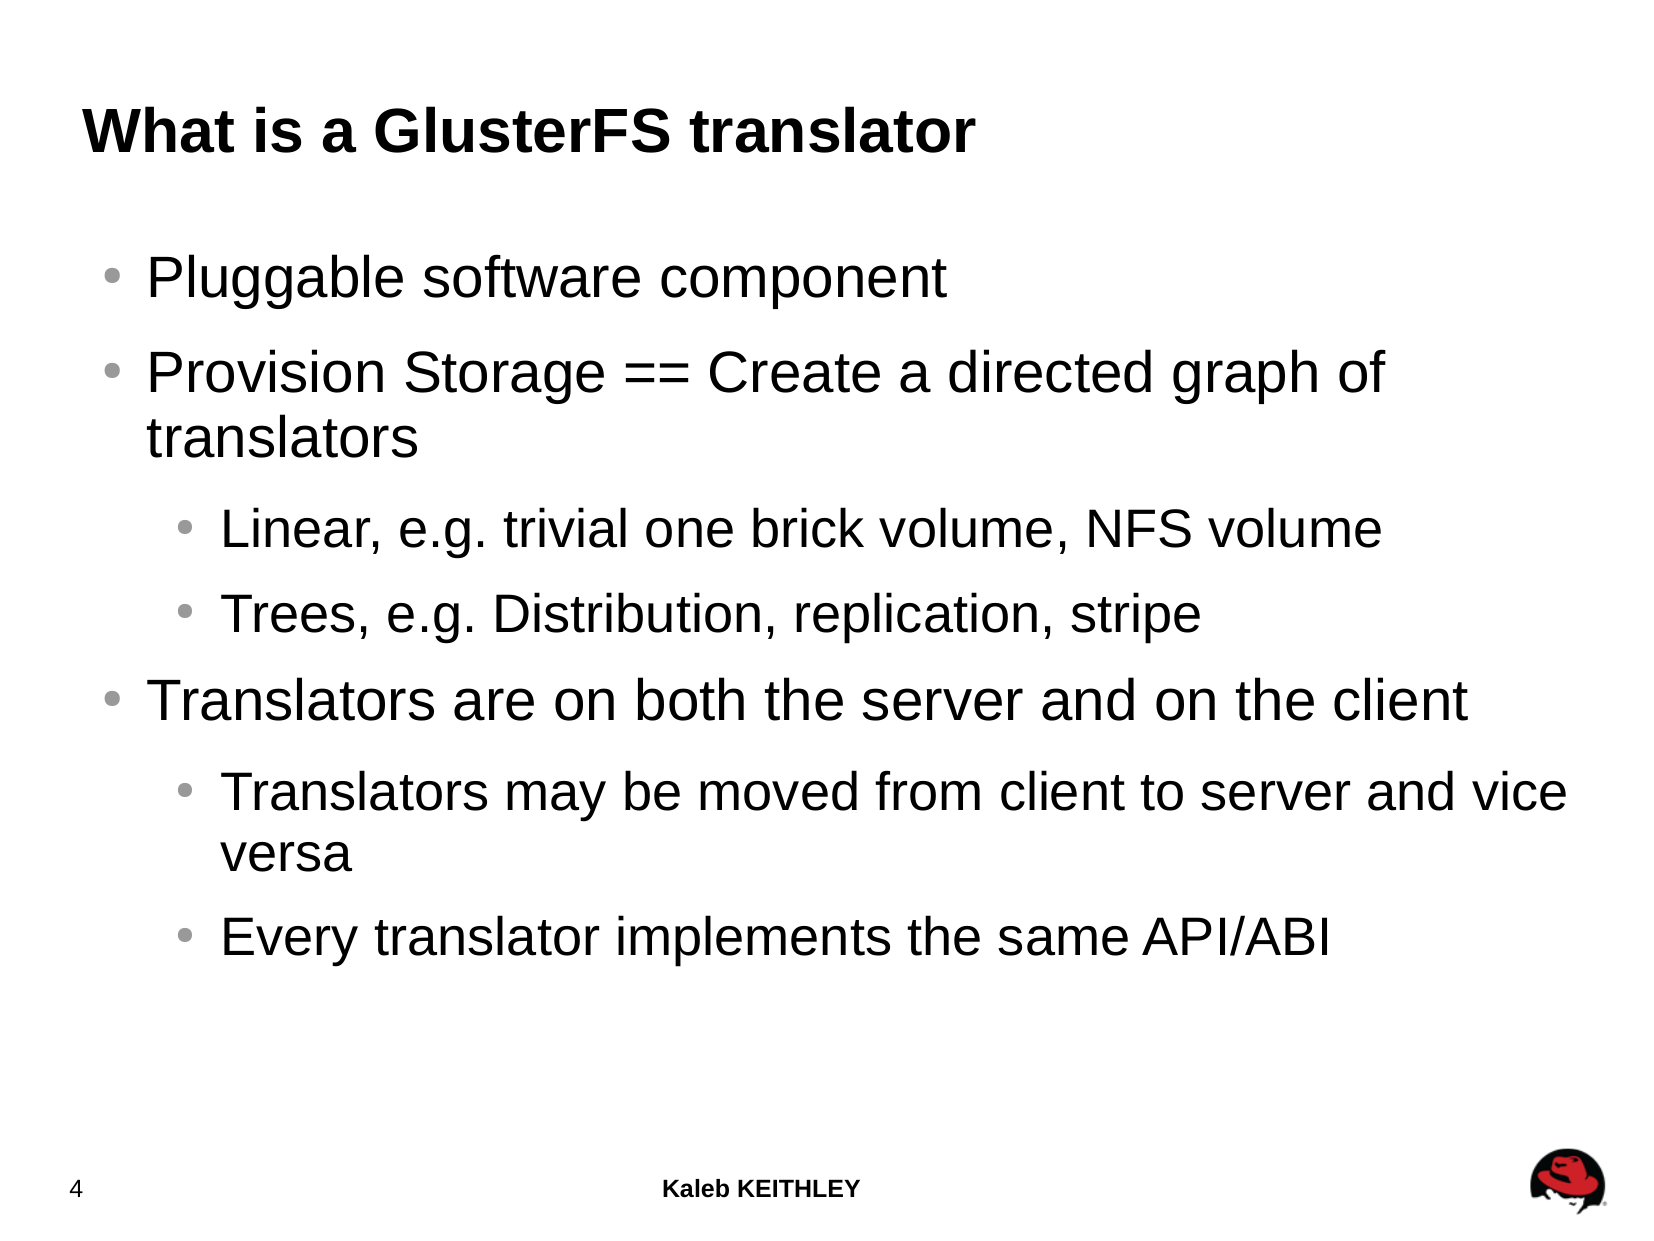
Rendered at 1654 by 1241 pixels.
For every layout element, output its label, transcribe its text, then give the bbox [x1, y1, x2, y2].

list Pluggable software component Provision Storage == Create a directed graph of translators Linear, e.g. trivial one brick volume, NFS volume Trees, e.g. Distribution, replication, stripe Translators are on both the server and on the client Translators may be moved from client to server and vice versa Every translator implements the same API/ABI [86, 244, 1576, 1039]
title What is a GlusterFS translator [82, 37, 1571, 226]
picture [1529, 1146, 1613, 1224]
